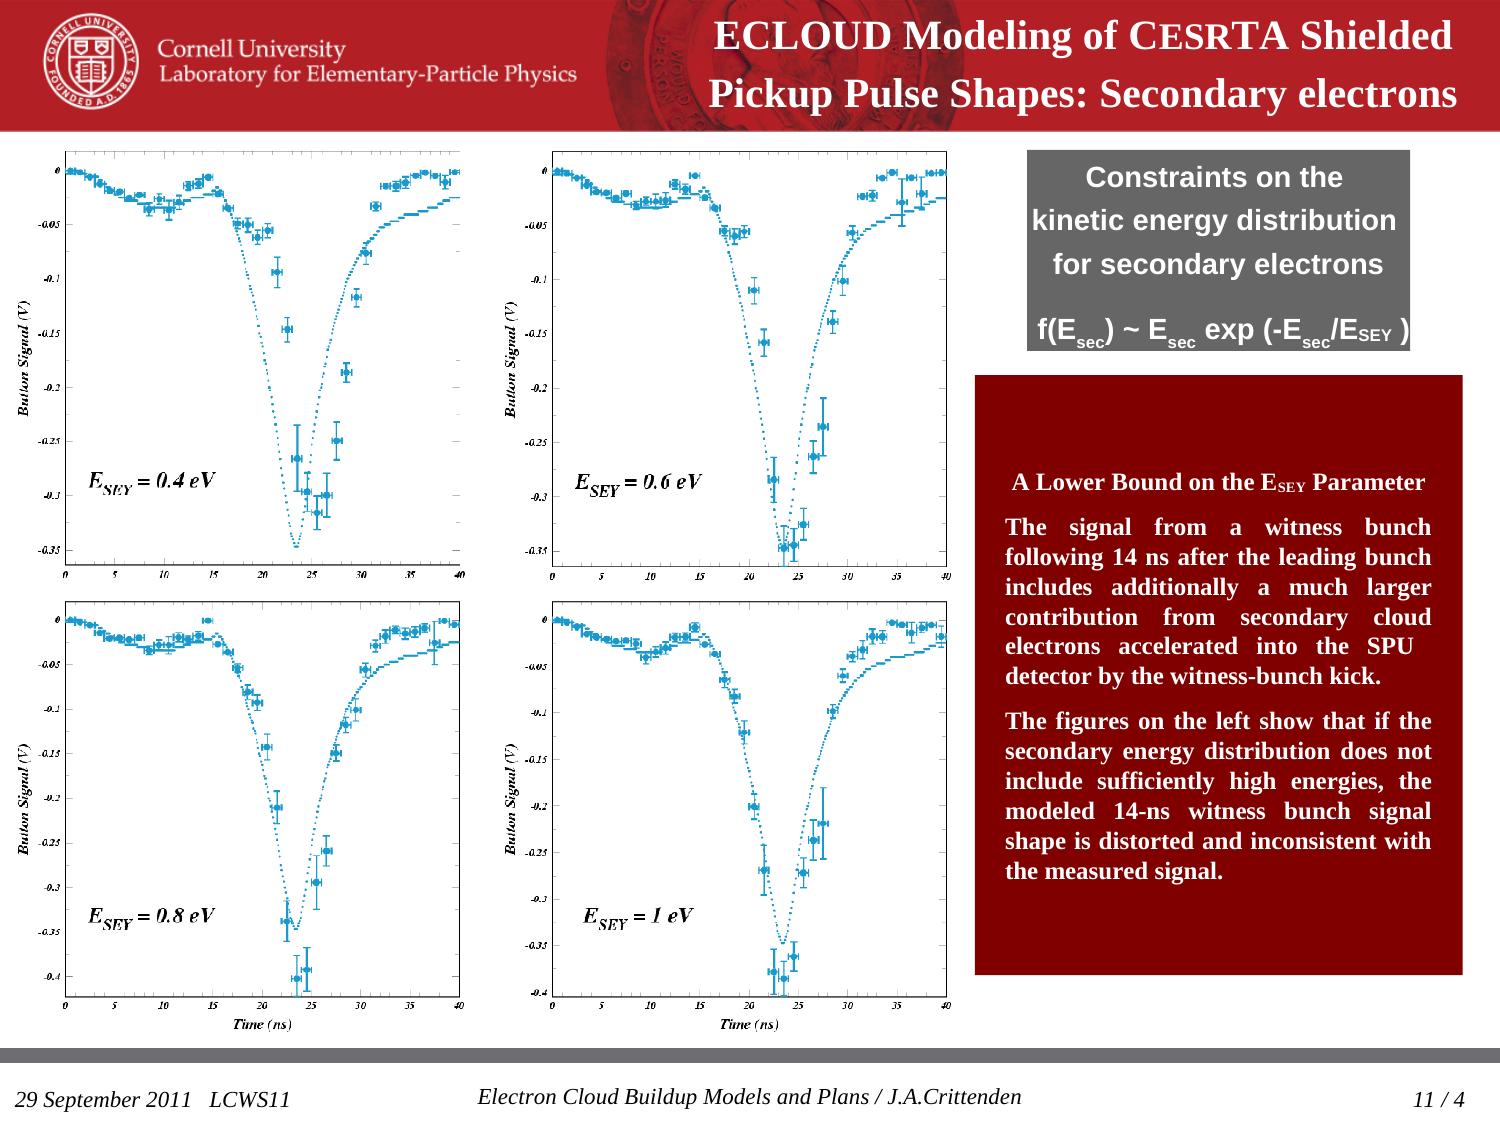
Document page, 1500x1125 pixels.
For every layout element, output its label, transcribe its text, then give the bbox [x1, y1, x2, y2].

picture [15, 149, 466, 584]
picture [0, 0, 1500, 132]
picture [502, 599, 953, 1034]
title ECLOUD Modeling of CESRTA Shielded Pickup Pulse Shapes: Secondary electrons [674, 0, 1492, 117]
text_box A Lower Bound on the ESEY Parameter The signal from a witness bunch following 14 ns after the leading bunch includes additionally a much larger contribution from secondary cloud electrons accelerated into the SPU detector by the witness-bunch kick. The figures on the left show that if the secondary energy distribution does not include sufficiently high energies, the modeled 14-ns witness bunch signal shape is distorted and inconsistent with the measured signal. [974, 375, 1463, 976]
picture [15, 599, 466, 1034]
text_box Constraints on the kinetic energy distribution for secondary electrons f(Esec) ~ Esec exp (-Esec/ESEY ) [1027, 149, 1411, 351]
picture [502, 149, 953, 584]
